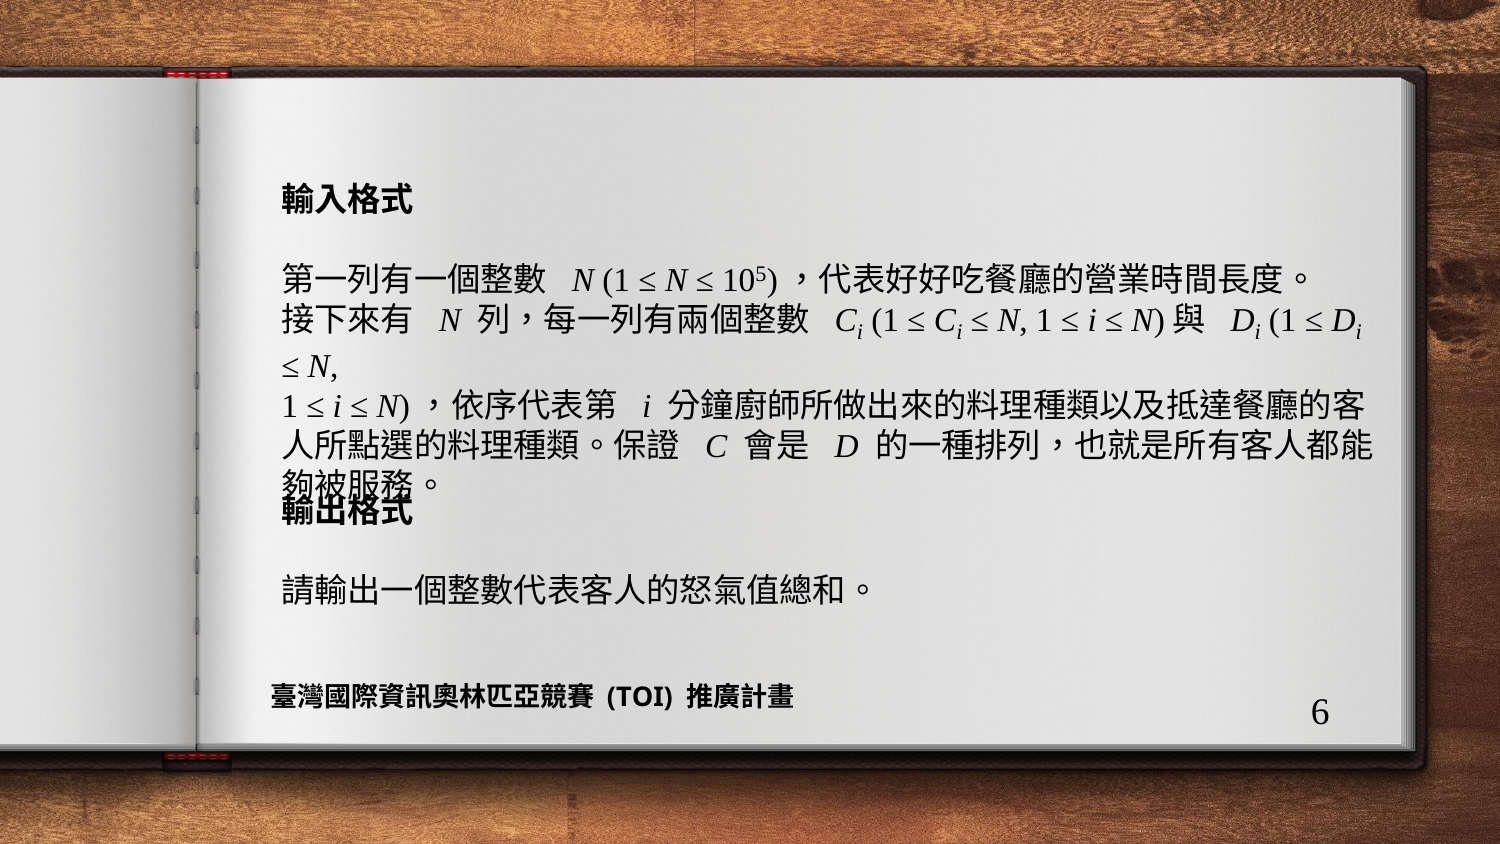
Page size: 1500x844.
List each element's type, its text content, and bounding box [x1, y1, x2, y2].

text_box 輸入格式 第一列有一個整數 N (1 ≤ N ≤ 105)，代表好好吃餐廳的營業時間長度。 接下來有 N 列，每一列有兩個整數 Ci (1 ≤ Ci ≤ N, 1 ≤ i ≤ N)與 Di (1 ≤ Di ≤ N, 1 ≤ i ≤ N)，依序代表第 i 分鐘廚師所做出來的料理種類以及抵達餐廳的客人所點選的料理種類。保證 C 會是 D 的一種排列，也就是所有客人都能夠被服務。 [266, 171, 1400, 511]
text_box [1295, 672, 1386, 737]
text_box 輸出格式 請輸出一個整數代表客人的怒氣值總和。 [266, 482, 1368, 657]
